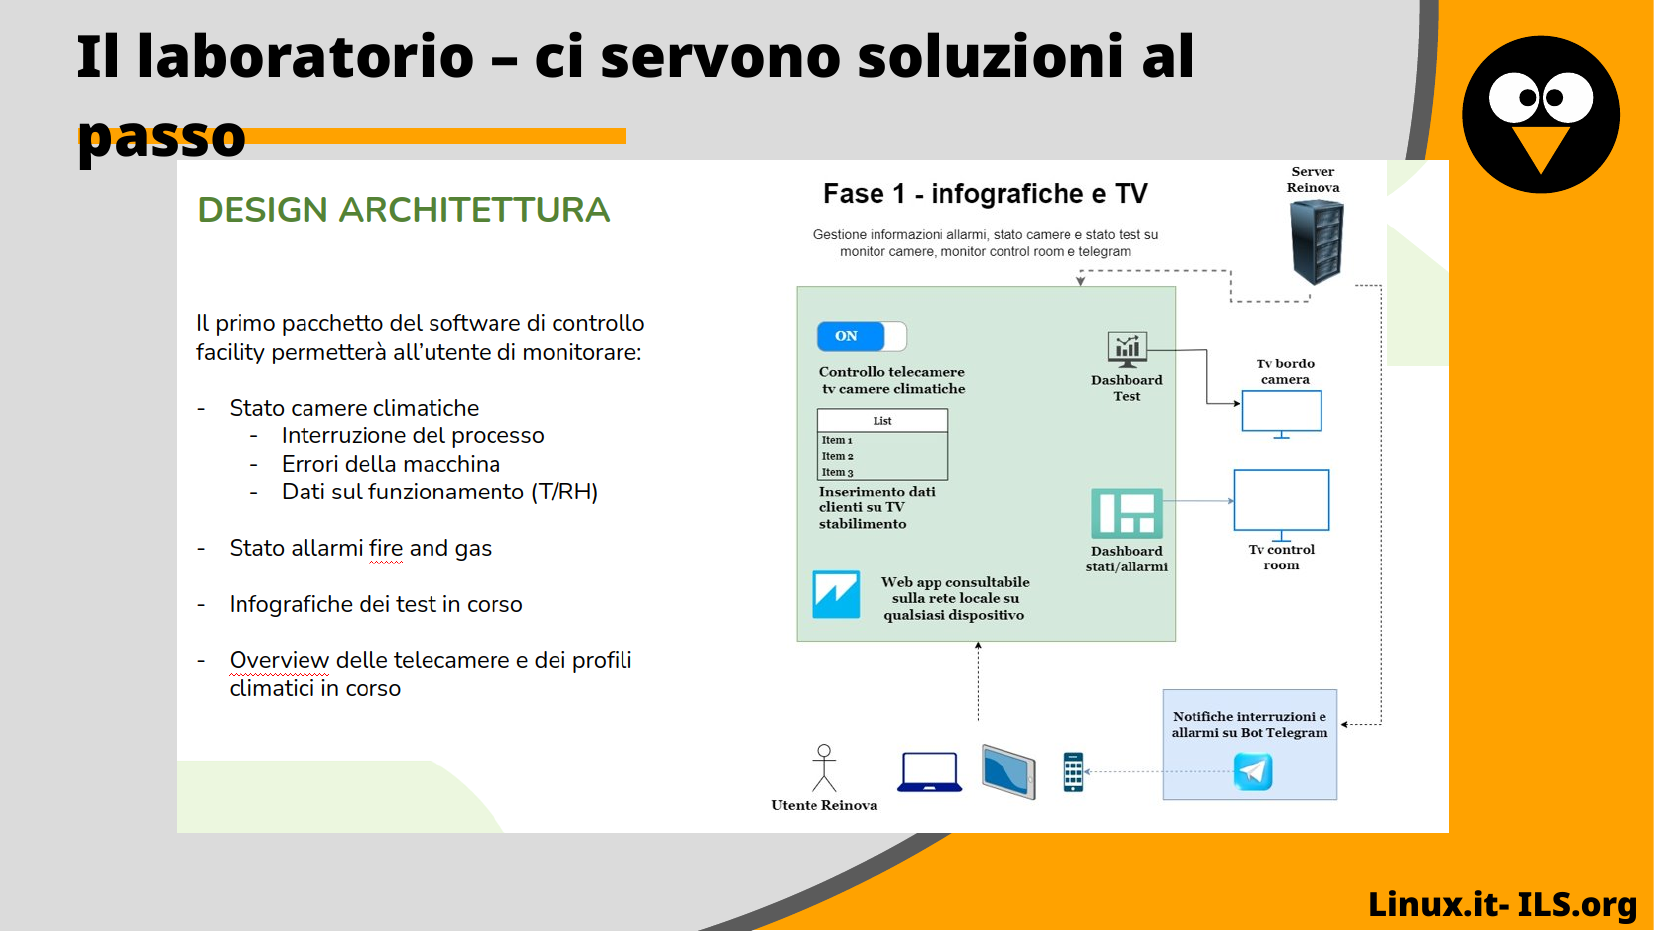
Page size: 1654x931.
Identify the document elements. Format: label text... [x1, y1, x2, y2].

picture [177, 160, 1449, 833]
text_box Linux.it- ILS.org [1346, 873, 1654, 927]
title Il laboratorio – ci servono soluzioni al passo [76, 28, 1264, 161]
